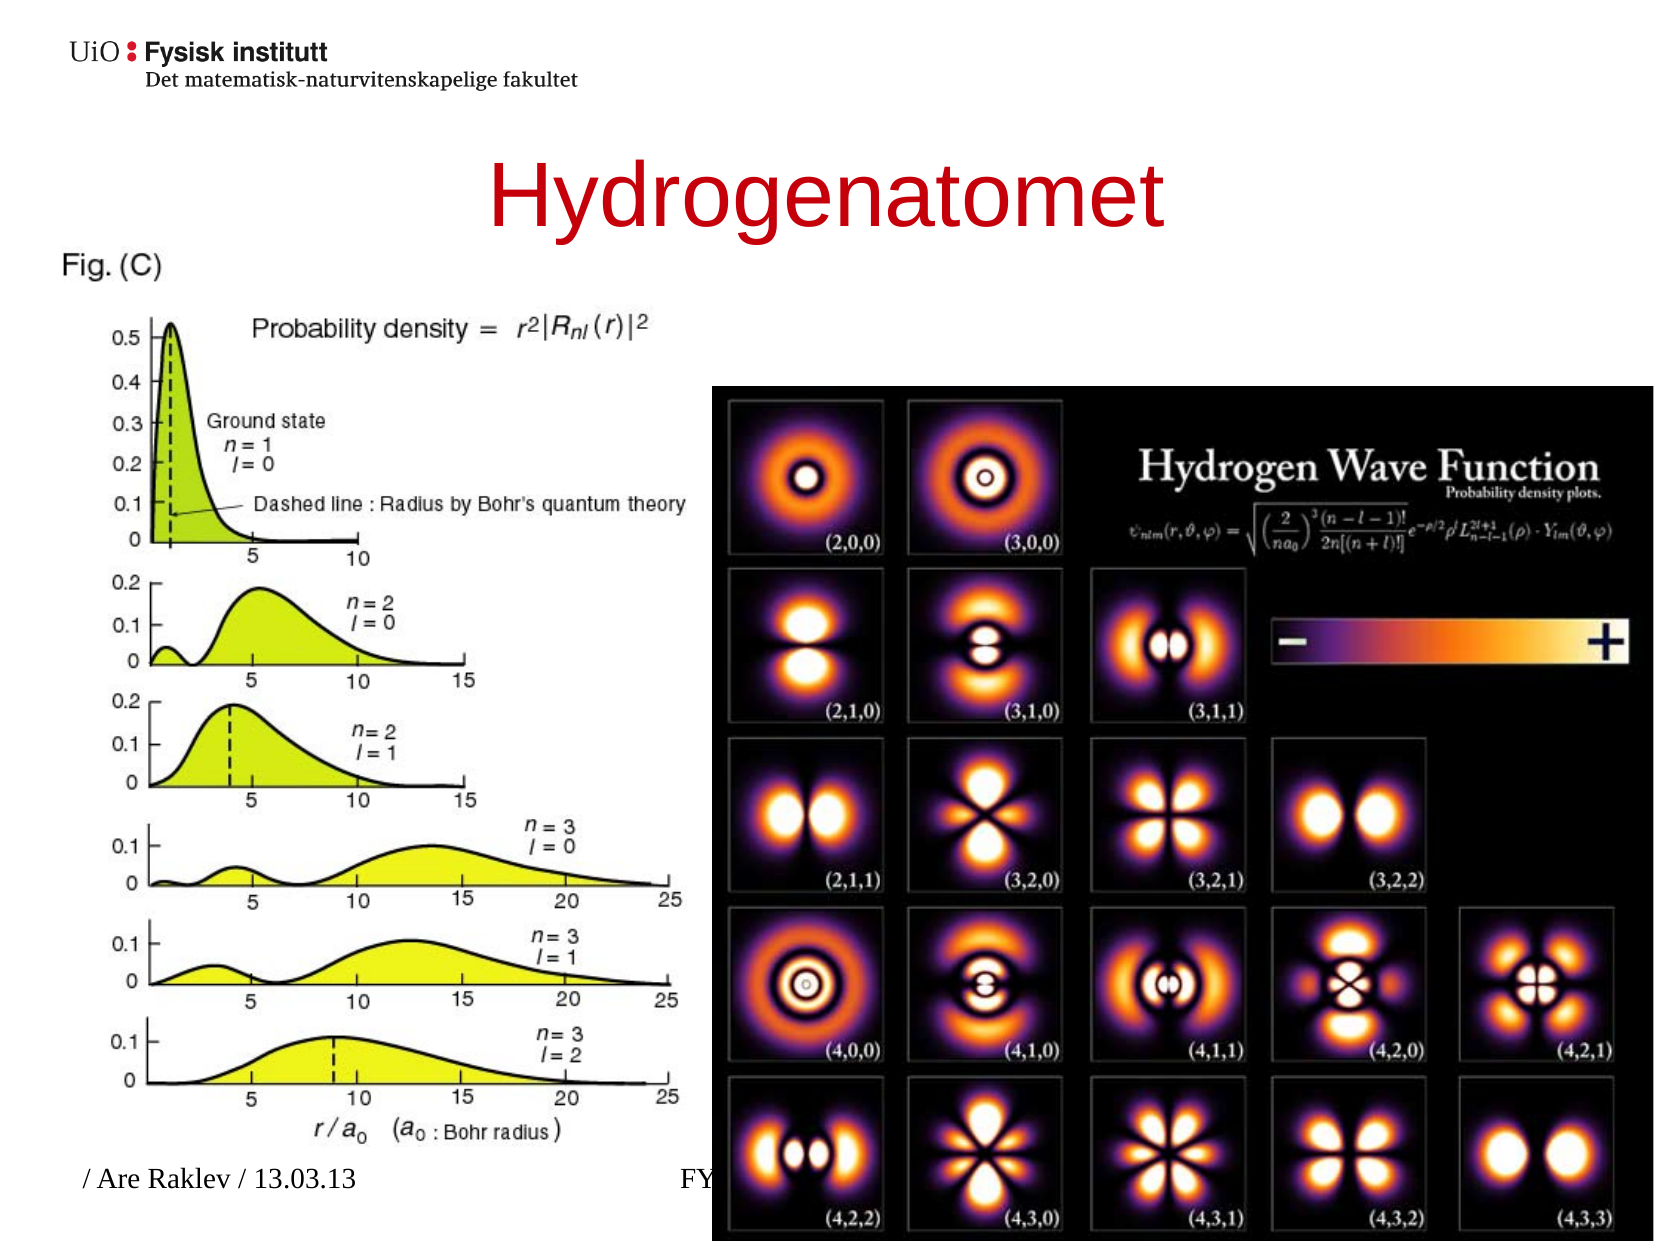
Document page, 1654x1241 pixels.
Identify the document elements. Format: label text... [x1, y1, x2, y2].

picture [712, 386, 1654, 1241]
picture [61, 246, 687, 1147]
picture [68, 37, 581, 93]
title Hydrogenatomet [82, 90, 1571, 298]
